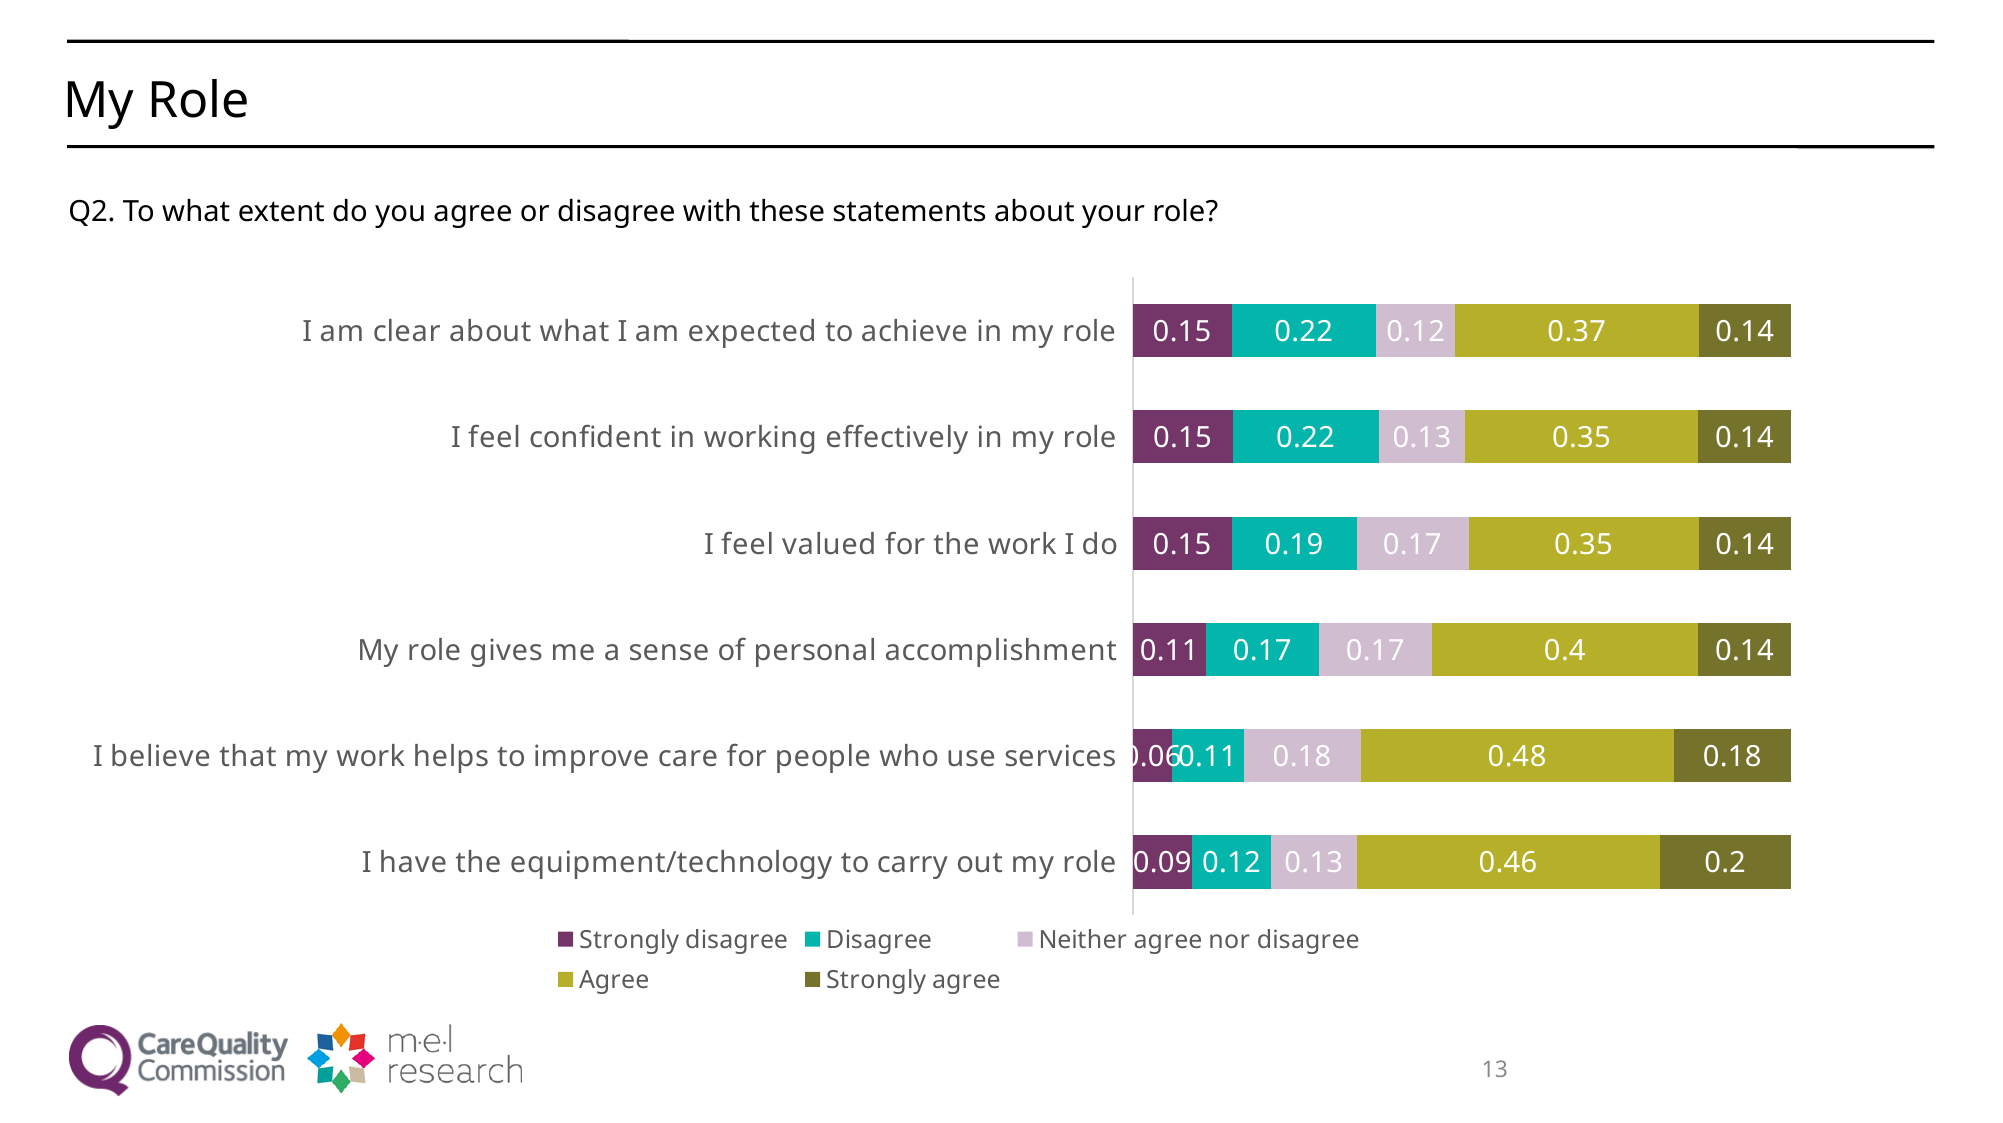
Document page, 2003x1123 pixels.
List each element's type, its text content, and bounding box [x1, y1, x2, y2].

picture [67, 1023, 291, 1099]
slide_number 13 [1466, 1039, 1934, 1100]
picture [307, 1023, 522, 1093]
text_box Q2. To what extent do you agree or disagree with these statements about your role? [68, 184, 1586, 227]
title My Role [63, 48, 1931, 136]
chart [73, 251, 1846, 1003]
